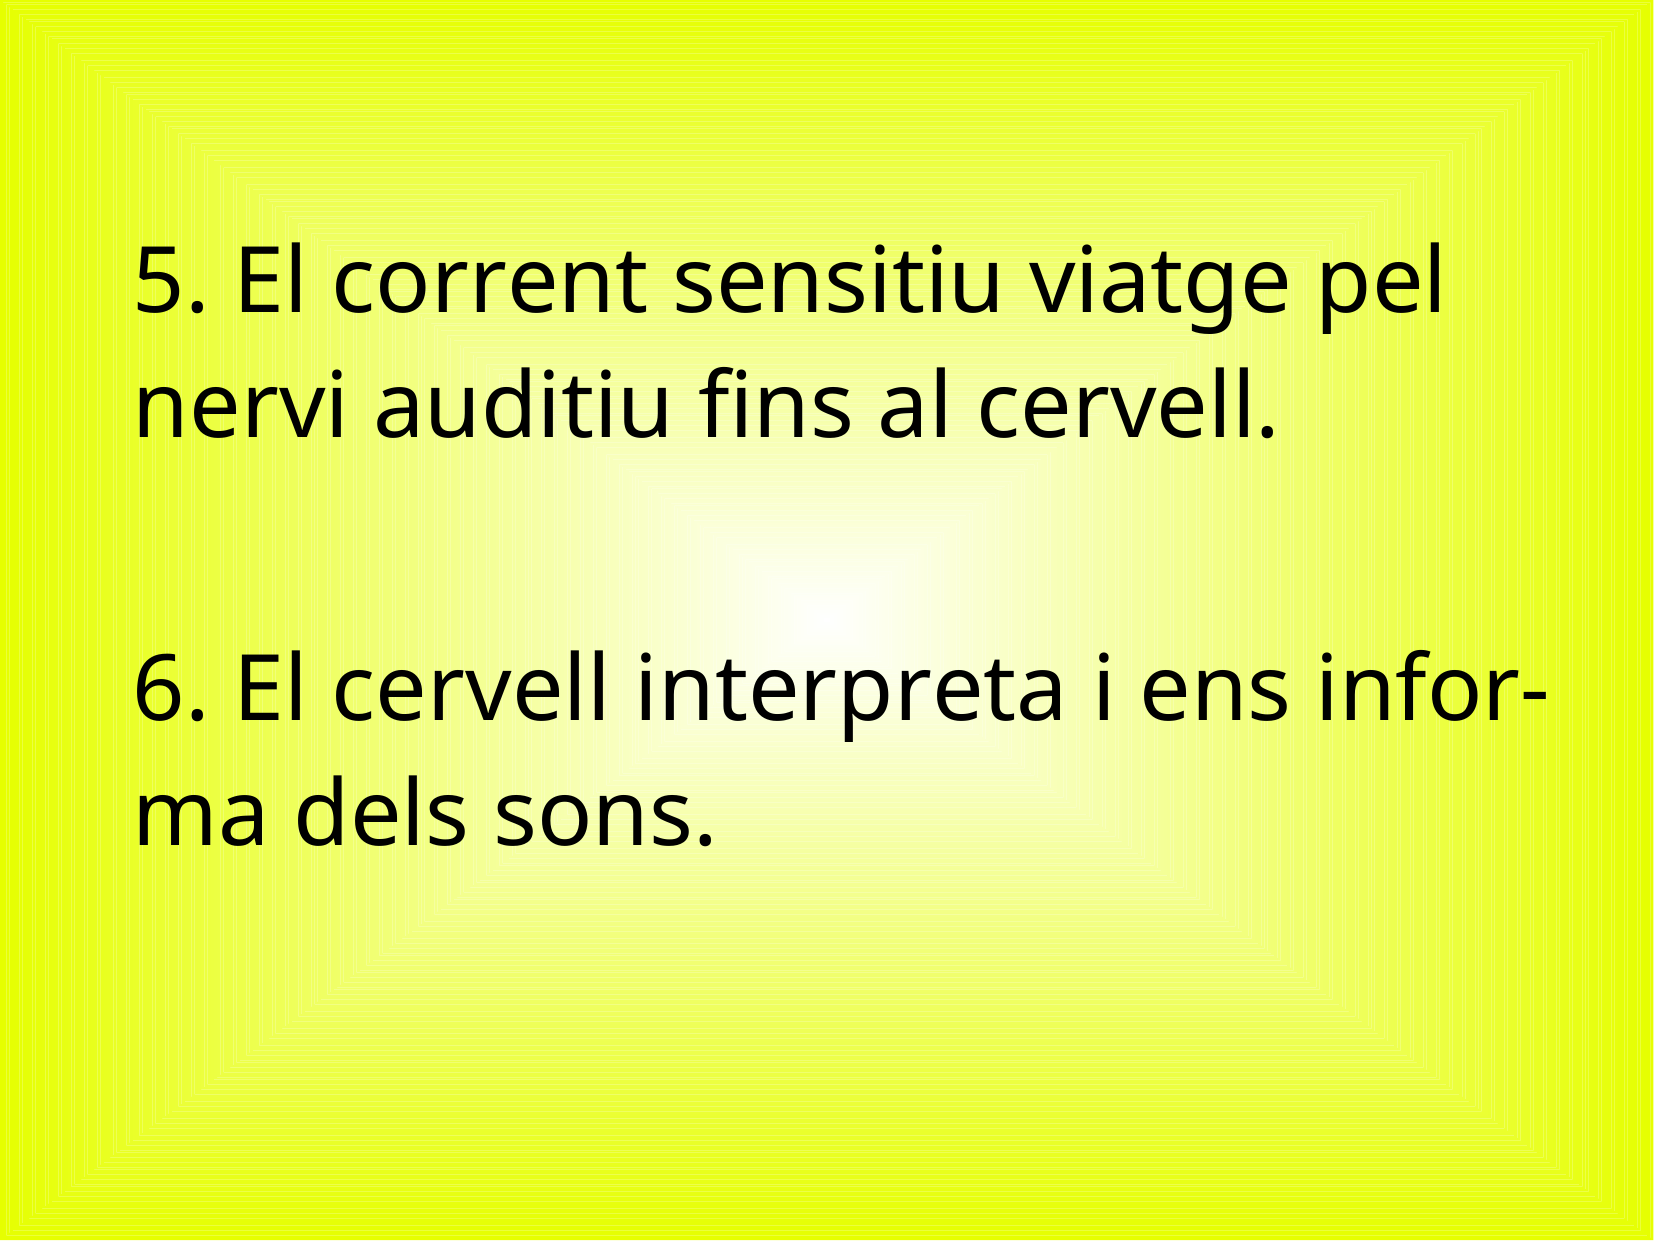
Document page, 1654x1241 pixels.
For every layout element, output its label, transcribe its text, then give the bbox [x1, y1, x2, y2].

text_box 6. El cervell interpreta i ens infor- ma dels sons. [118, 615, 1626, 886]
text_box 5. El corrent sensitiu viatge pel nervi auditiu fins al cervell. [118, 206, 1514, 477]
